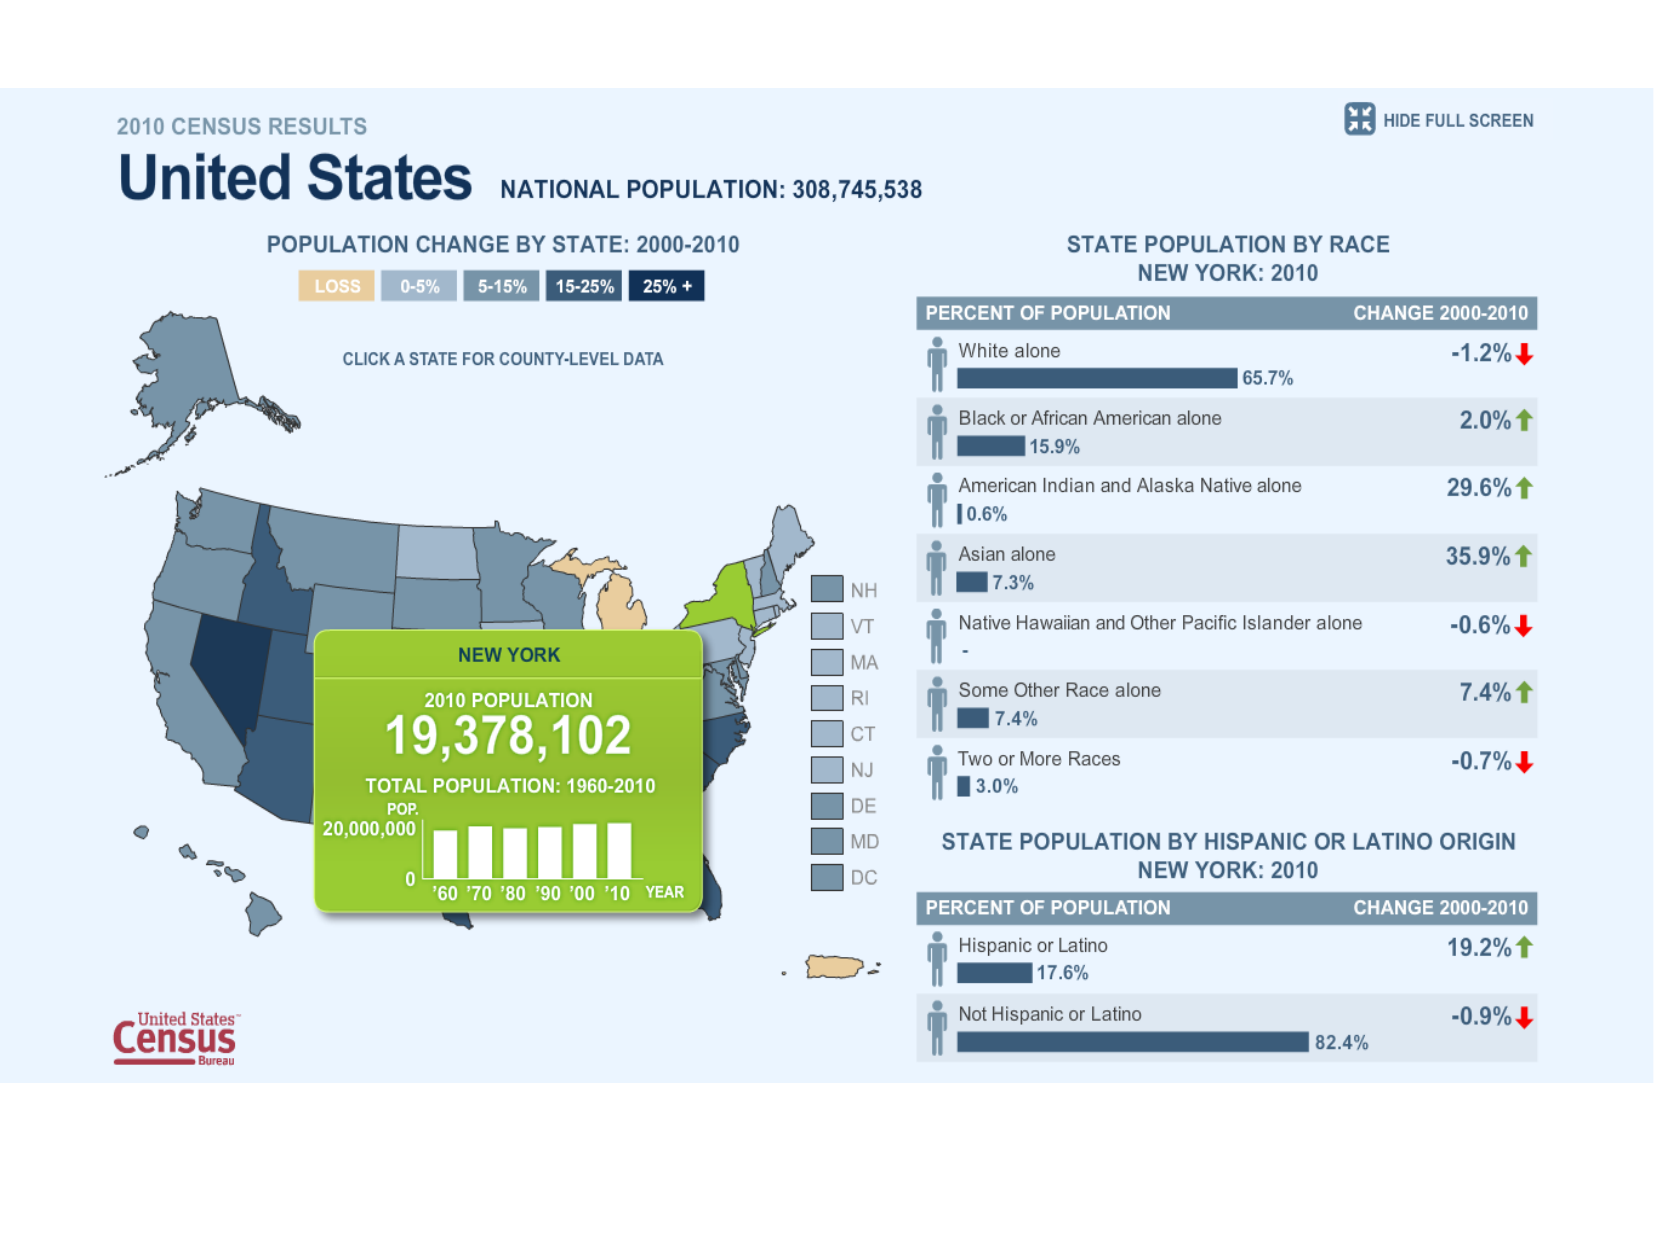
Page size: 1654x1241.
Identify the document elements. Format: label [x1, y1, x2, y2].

picture [0, 88, 1654, 1083]
